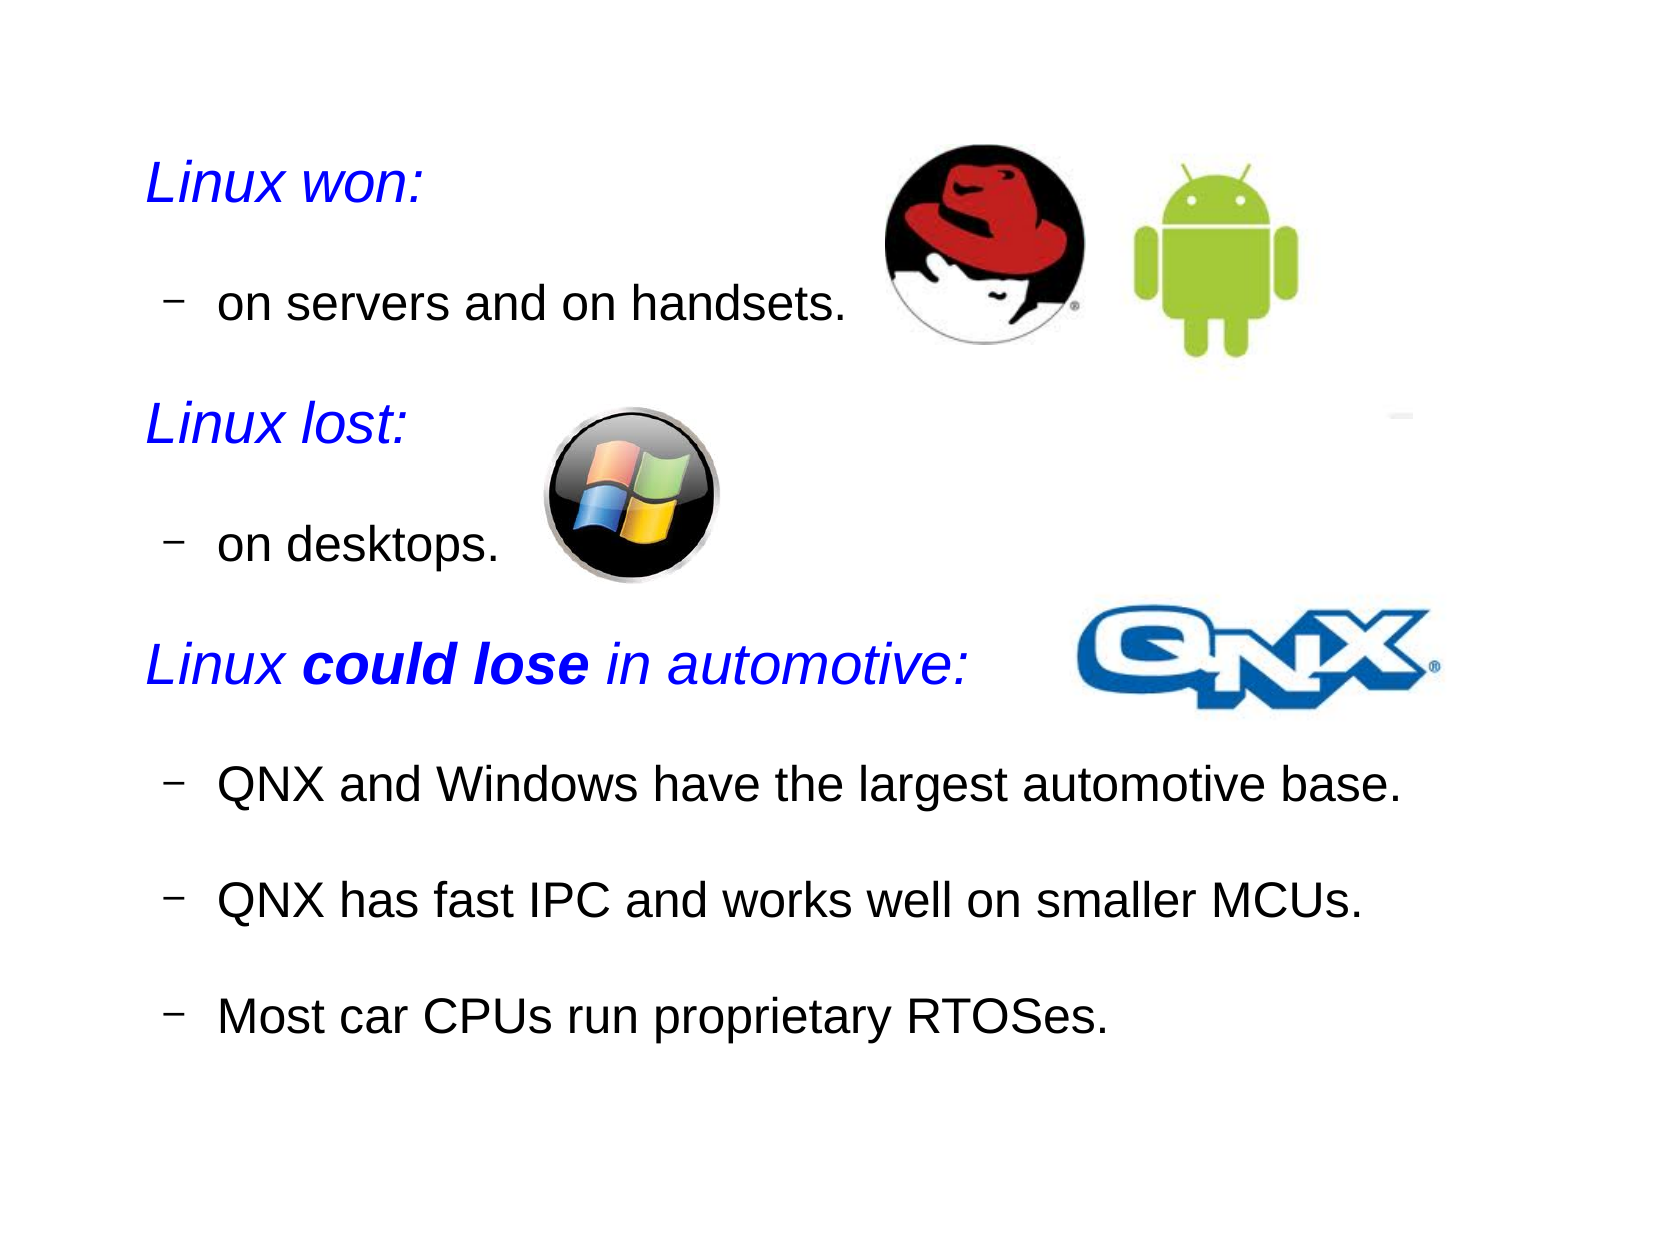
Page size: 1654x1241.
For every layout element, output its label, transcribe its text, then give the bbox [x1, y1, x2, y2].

picture [885, 104, 1413, 346]
list Linux won: on servers and on handsets. Linux lost: on desktops. Linux could lose in automotive: QNX and Windows have the largest automotive base. QNX has fast IPC and works well on smaller MCUs. Most car CPUs run proprietary RTOSes. [75, 150, 1531, 1156]
picture [540, 404, 721, 586]
